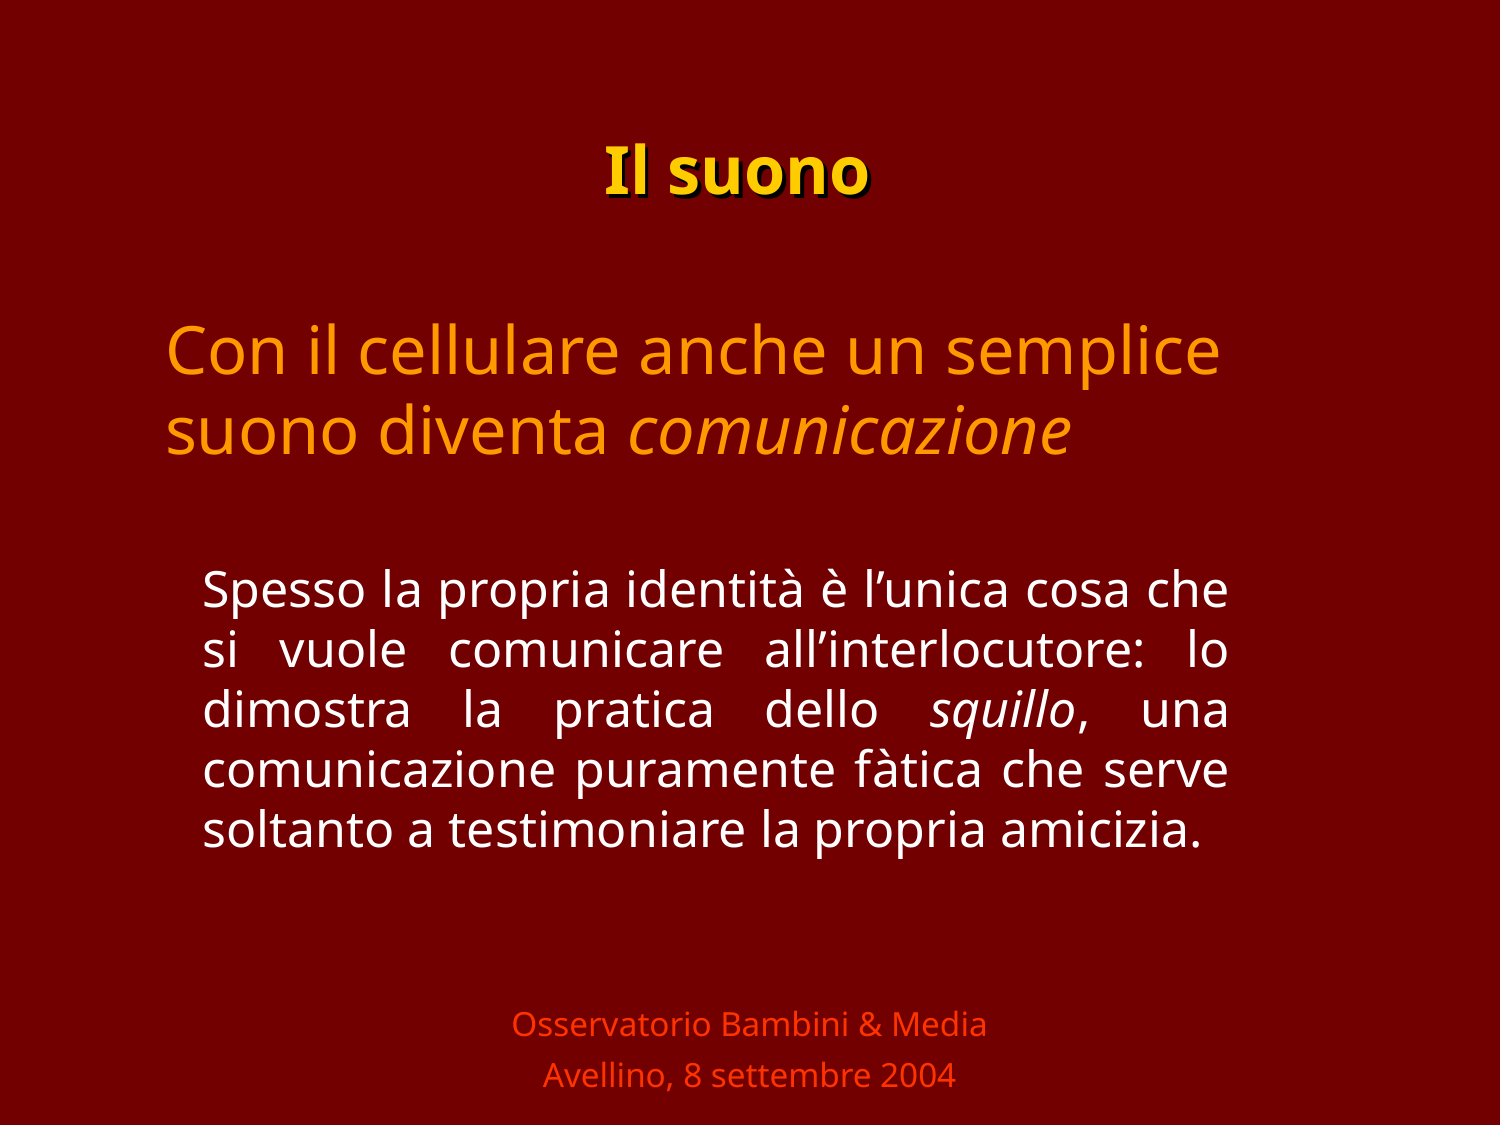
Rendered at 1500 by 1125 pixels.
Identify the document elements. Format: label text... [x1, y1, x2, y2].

text_box Con il cellulare anche un semplice suono diventa comunicazione [150, 299, 1388, 475]
text_box Spesso la propria identità è l’unica cosa che si vuole comunicare all’interlocutore: lo dimostra la pratica dello squillo, una comunicazione puramente fàtica che serve soltanto a testimoniare la propria amicizia. [187, 550, 1275, 925]
text_box Il suono [125, 120, 1350, 215]
text_box Osservatorio Bambini & Media Avellino, 8 settembre 2004 [24, 1012, 1475, 1100]
